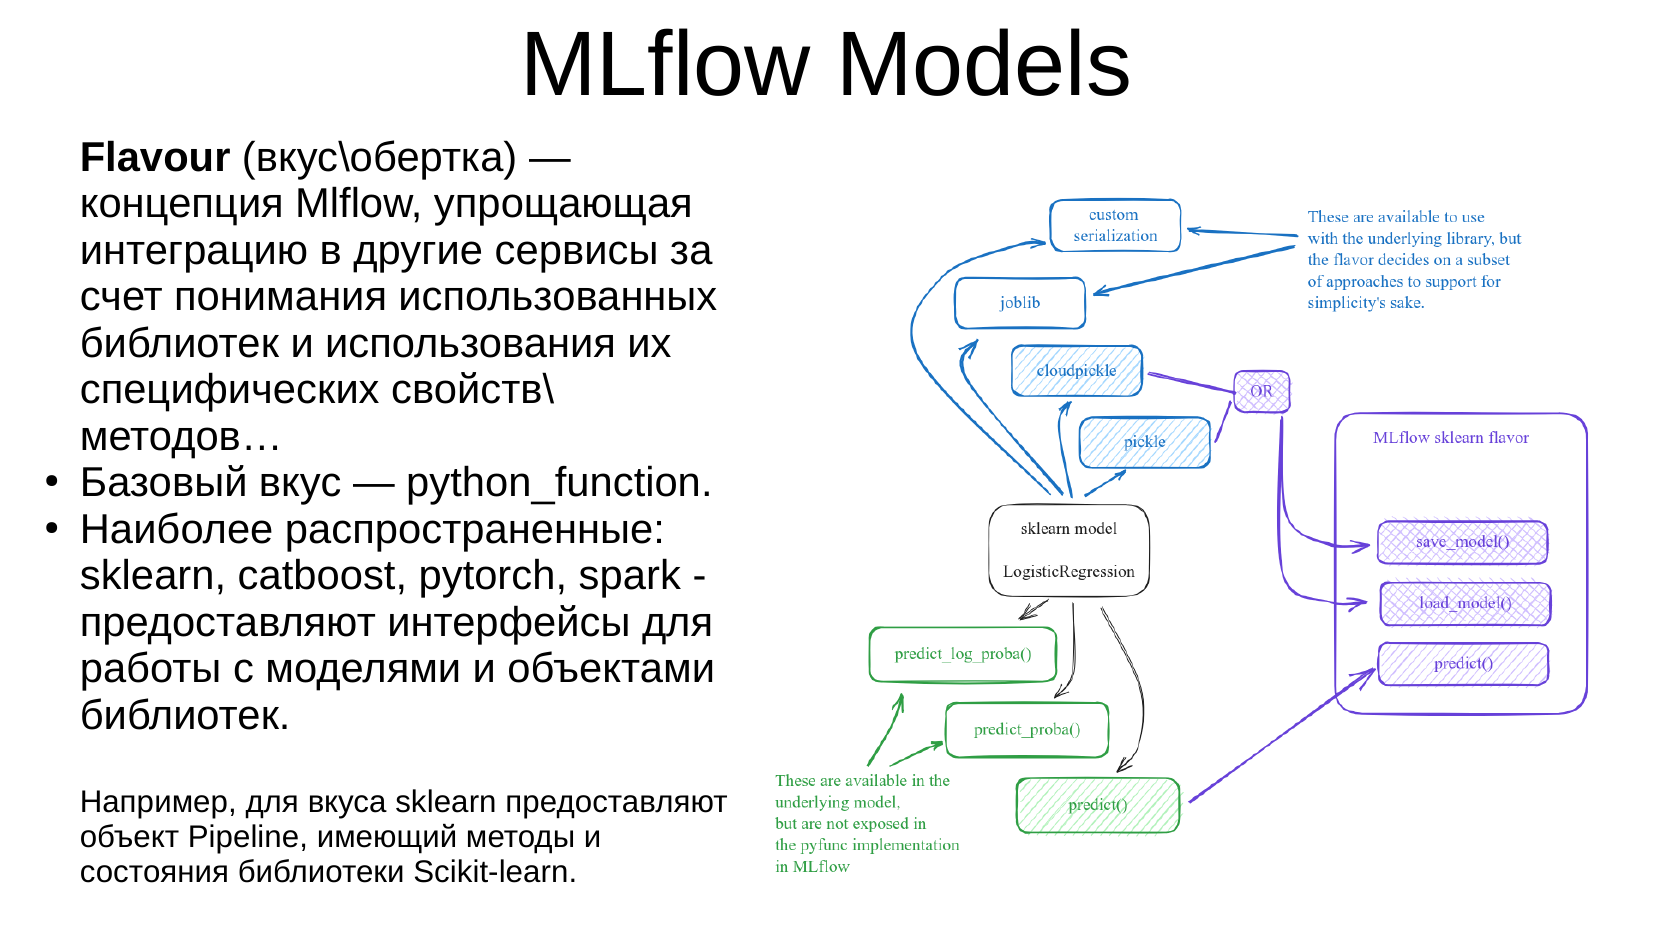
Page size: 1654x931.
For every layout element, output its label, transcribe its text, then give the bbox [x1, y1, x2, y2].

text_box Flavour (вкус\обертка) — концепция Mlflow, упрощающая интеграцию в другие сервисы за счет понимания использованных библиотек и использования их специфических свойств\методов… Базовый вкус — python_function. Наиболее распространенные: sklearn, catboost, pytorch, spark - предоставляют интерфейсы для работы с моделями и объектами библиотек. Например, для вкуса sklearn предоставляют объект Pipeline, имеющий методы и состояния библиотеки Scikit-learn. [29, 126, 768, 896]
title MLflow Models [82, 12, 1571, 191]
picture [766, 191, 1595, 886]
